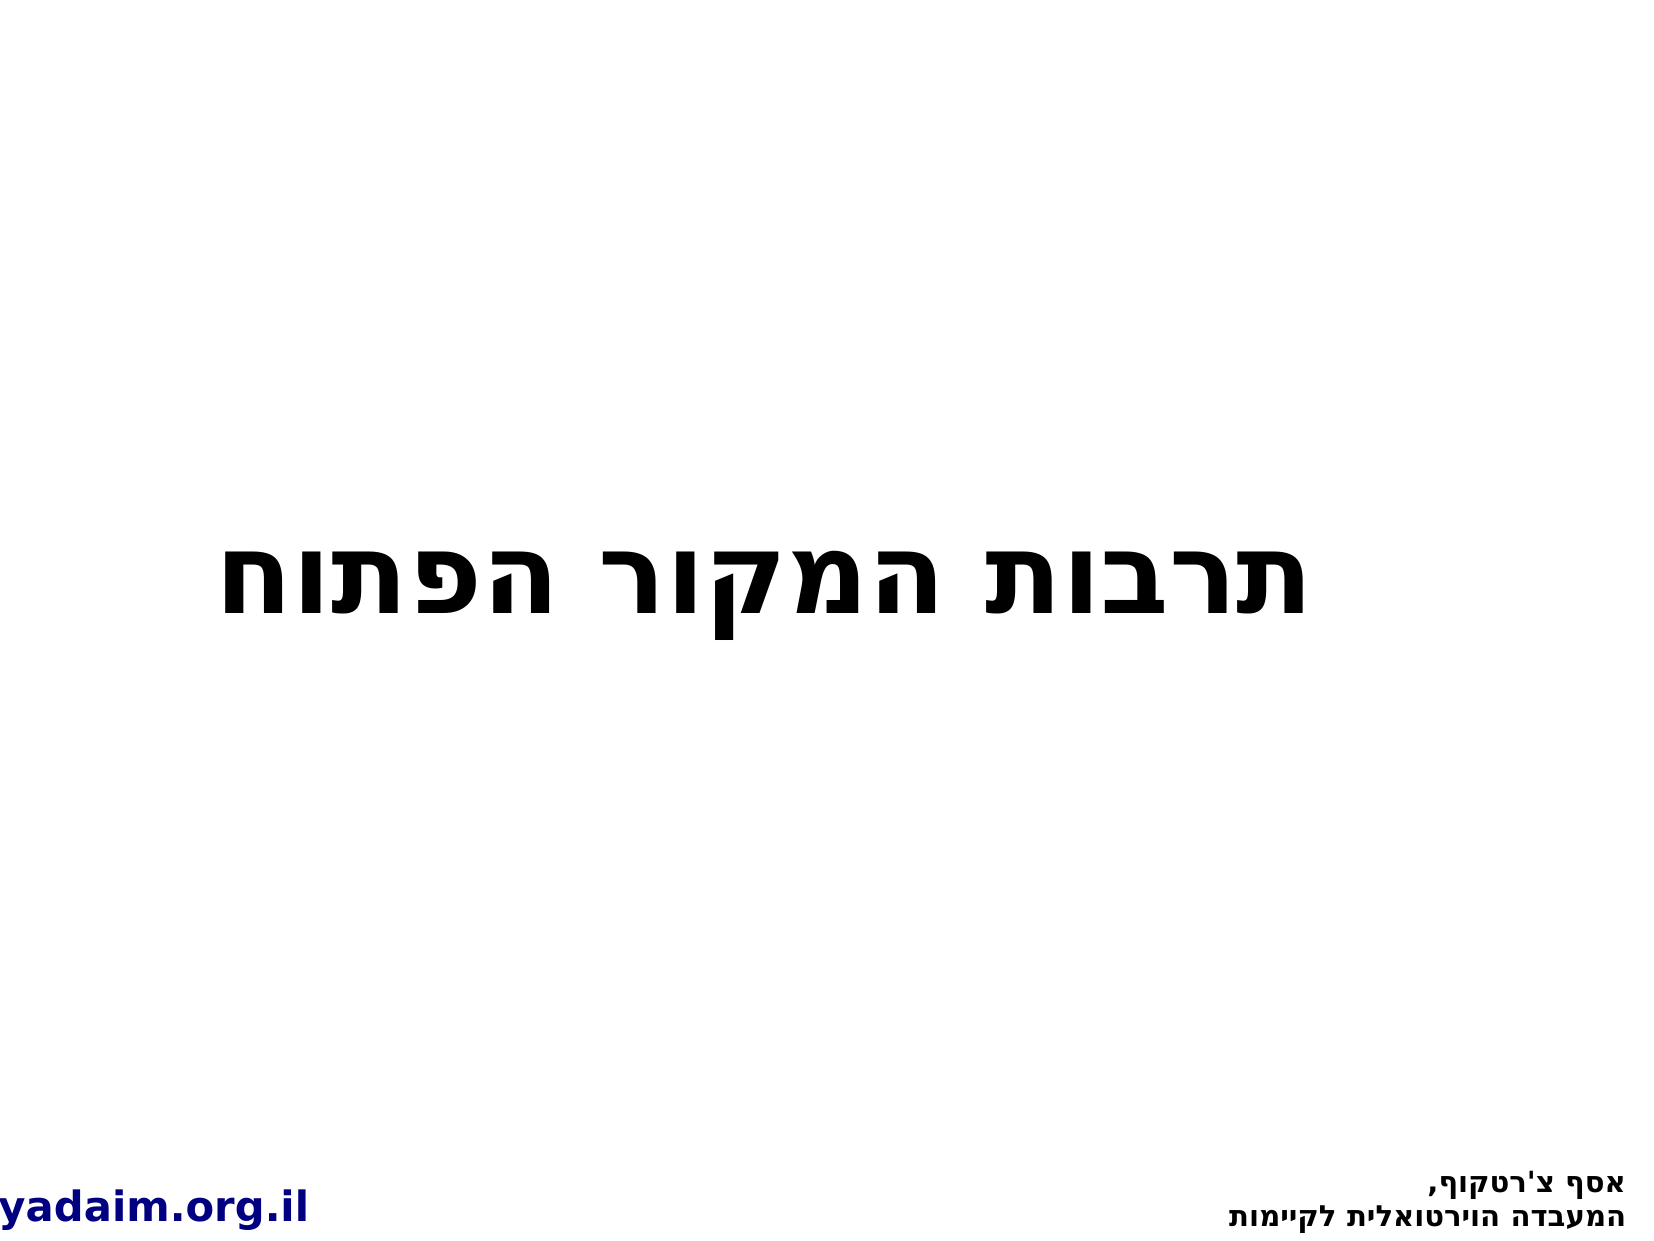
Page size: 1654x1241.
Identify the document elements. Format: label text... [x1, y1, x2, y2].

text_box אסף צ'רטקוף, המעבדה הוירטואלית לקיימות [1181, 1157, 1641, 1238]
text_box תרבות המקור הפתוח [267, 501, 1329, 641]
text_box bayadaim.org.il [13, 1175, 324, 1237]
